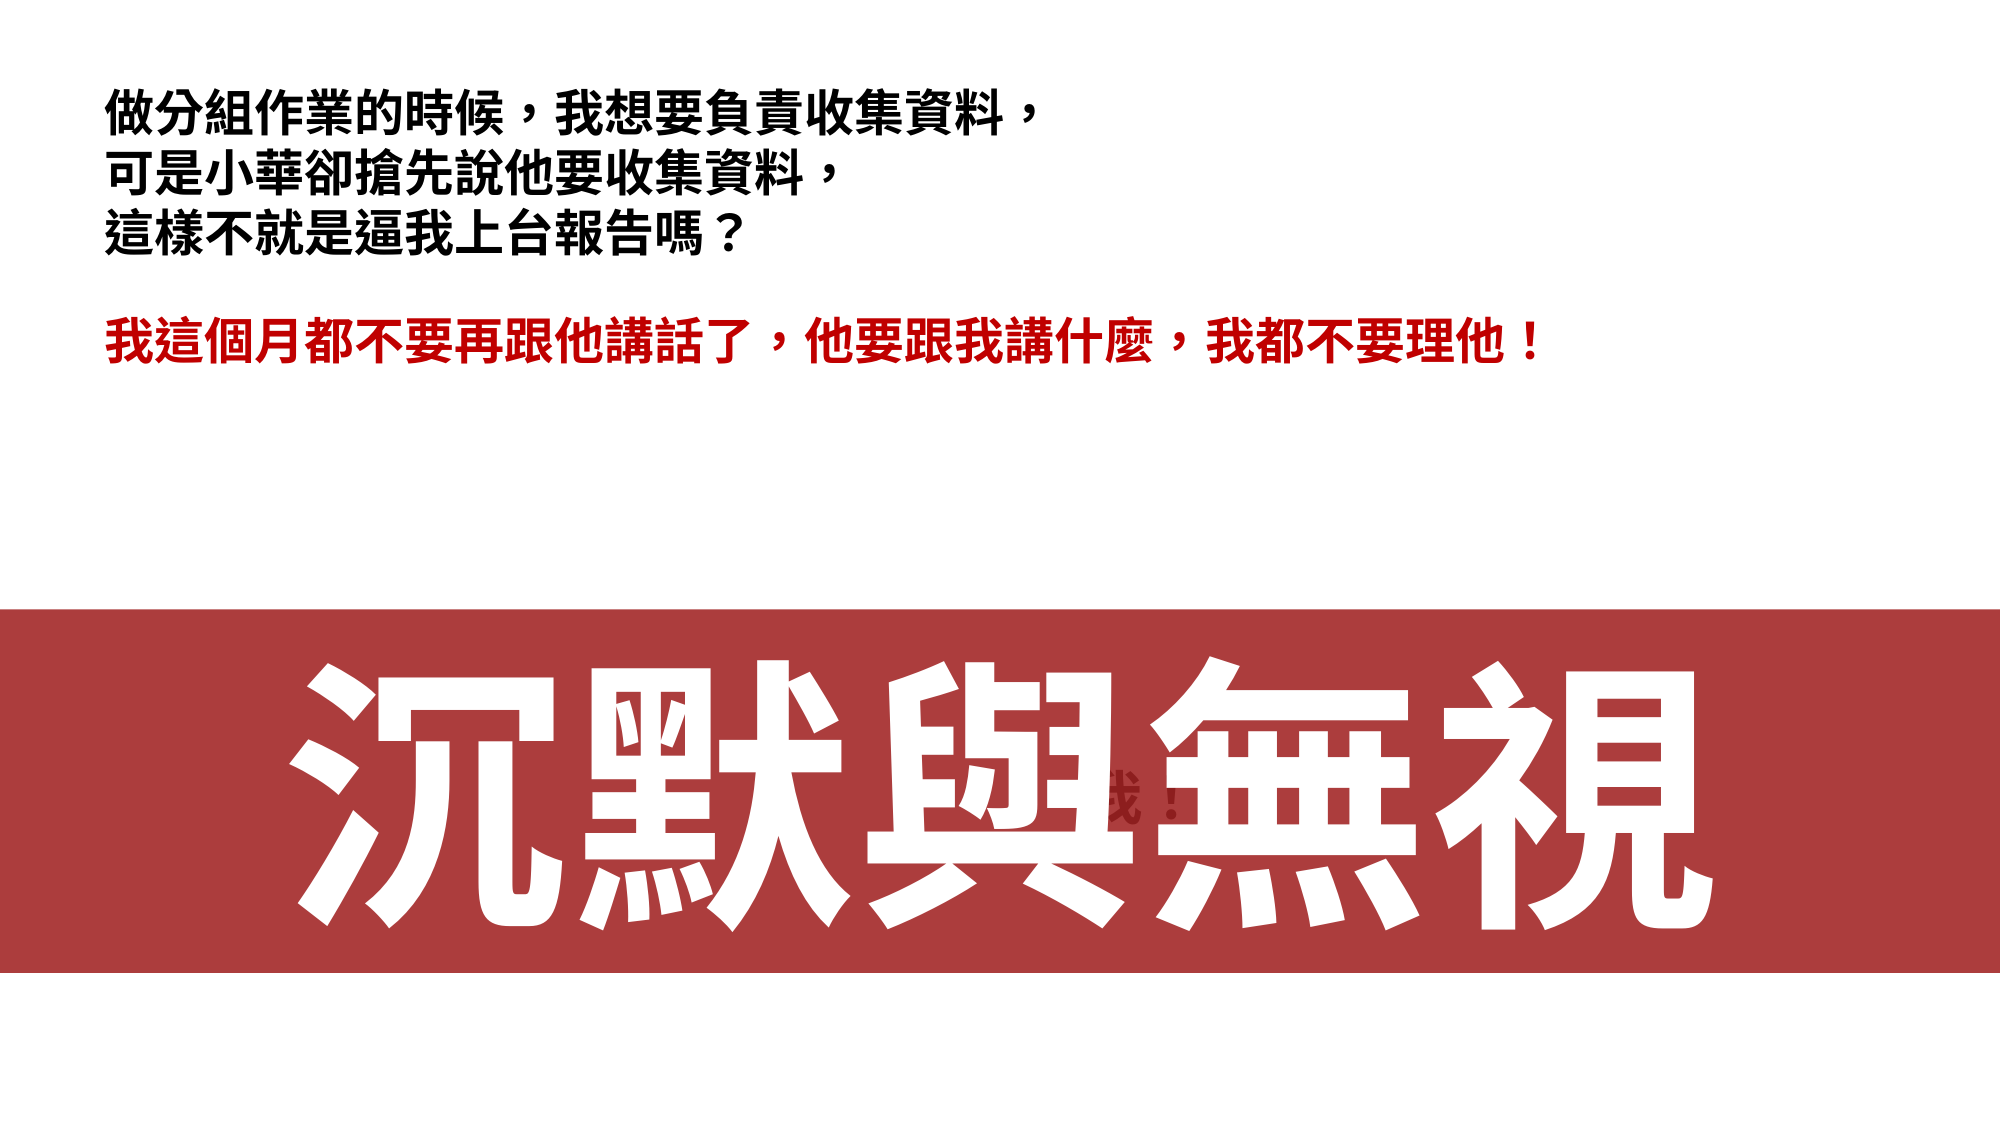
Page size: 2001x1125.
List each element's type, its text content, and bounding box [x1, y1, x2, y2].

text_box 我這個月都不要再跟他講話了，他要跟我講什麼，我都不要理他！ [90, 302, 1604, 377]
text_box 沉默與無視 [0, 609, 2000, 973]
text_box 做分組作業的時候，我想要負責收集資料， 可是小華卻搶先說他要收集資料， 這樣不就是逼我上台報告嗎？ [90, 74, 1282, 269]
